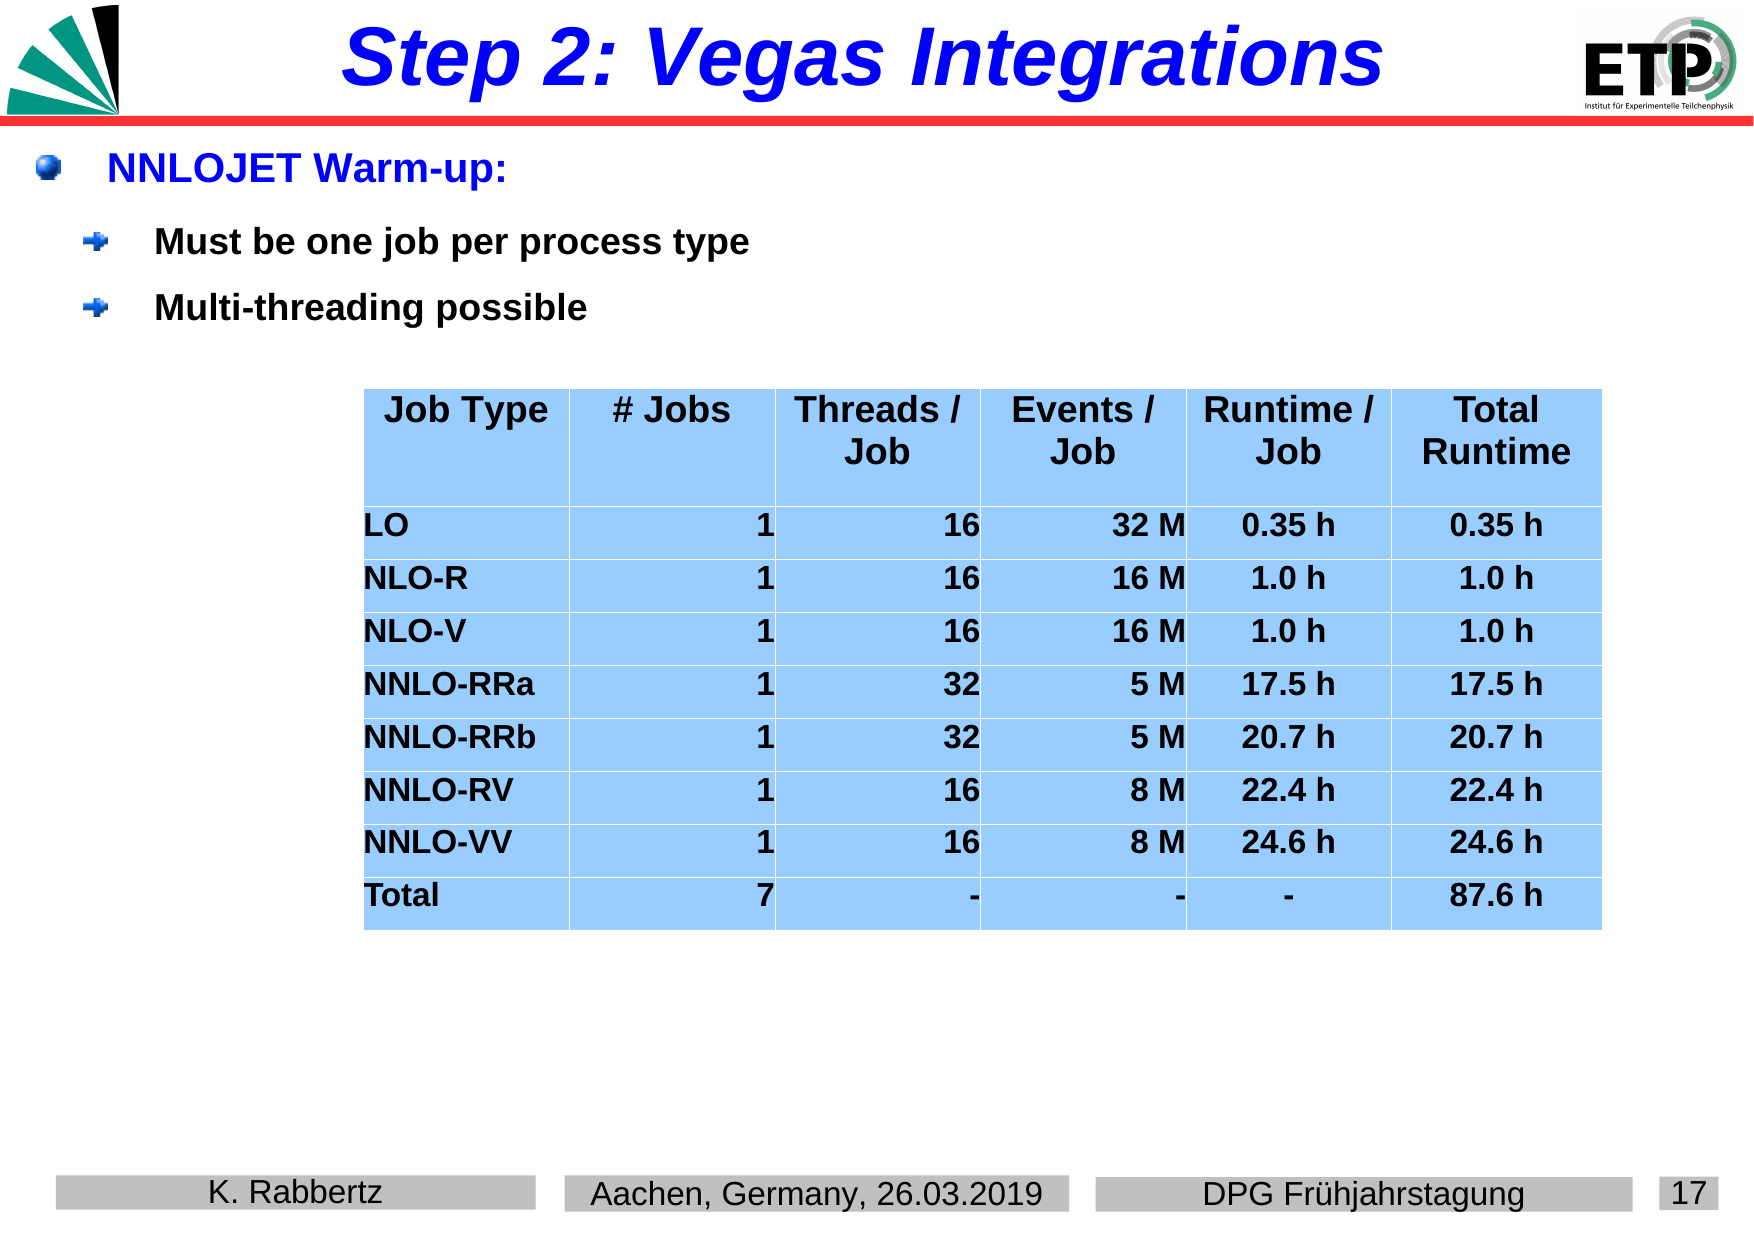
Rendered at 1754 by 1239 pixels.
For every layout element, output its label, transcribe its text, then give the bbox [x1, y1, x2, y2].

table_cell 16 [776, 825, 980, 877]
table_cell 17.5 h [1392, 666, 1602, 718]
table_header # Jobs [570, 389, 775, 506]
table_cell 8 M [981, 825, 1186, 877]
table_cell 1.0 h [1187, 613, 1391, 665]
table_cell 87.6 h [1392, 878, 1602, 930]
table_cell - [1187, 878, 1391, 930]
table_cell 1.0 h [1392, 613, 1602, 665]
table_cell 32 [776, 719, 980, 771]
table_cell 16 [776, 613, 980, 665]
table_cell 24.6 h [1187, 825, 1391, 877]
table_cell 16 M [981, 613, 1186, 665]
table_cell 1 [570, 560, 775, 612]
table_cell NNLO-VV [364, 825, 569, 877]
table_header Events / Job [981, 389, 1186, 506]
table_cell 1 [570, 719, 775, 771]
table_cell 8 M [981, 772, 1186, 824]
picture [1606, 9, 1744, 113]
table_cell 17.5 h [1187, 666, 1391, 718]
table_header Threads / Job [776, 389, 980, 506]
table_cell 1.0 h [1392, 560, 1602, 612]
table_cell 1 [570, 507, 775, 559]
table_cell 16 M [981, 560, 1186, 612]
table_cell 32 [776, 666, 980, 718]
table_cell 22.4 h [1392, 772, 1602, 824]
table_cell 5 M [981, 719, 1186, 771]
title Step 2: Vegas Integrations [123, 0, 1606, 114]
table_cell 1 [570, 772, 775, 824]
table_cell NLO-R [364, 560, 569, 612]
table_cell 0.35 h [1187, 507, 1391, 559]
table_cell - [981, 878, 1186, 930]
table_cell 20.7 h [1392, 719, 1602, 771]
picture [7, 5, 119, 116]
table_cell 1 [570, 666, 775, 718]
table_cell 5 M [981, 666, 1186, 718]
table_cell 1 [570, 613, 775, 665]
table_cell NNLO-RRa [364, 666, 569, 718]
table_cell 32 M [981, 507, 1186, 559]
table_cell 20.7 h [1187, 719, 1391, 771]
table_cell 0.35 h [1392, 507, 1602, 559]
table_cell - [776, 878, 980, 930]
table_header Job Type [364, 389, 569, 506]
table_cell 1 [570, 825, 775, 877]
table_cell NNLO-RV [364, 772, 569, 824]
table_cell 16 [776, 507, 980, 559]
table_cell 22.4 h [1187, 772, 1391, 824]
table_cell 24.6 h [1392, 825, 1602, 877]
table_cell 7 [570, 878, 775, 930]
table_cell 1.0 h [1187, 560, 1391, 612]
list NNLOJET Warm-up: Must be one job per process type Multi-threading possible [24, 144, 824, 345]
table_cell 16 [776, 560, 980, 612]
table_cell 16 [776, 772, 980, 824]
table_cell Total [364, 878, 569, 930]
table_header Total Runtime [1392, 389, 1602, 506]
table_cell NLO-V [364, 613, 569, 665]
table_cell NNLO-RRb [364, 719, 569, 771]
table_header Runtime / Job [1187, 389, 1391, 506]
table_cell LO [364, 507, 569, 559]
